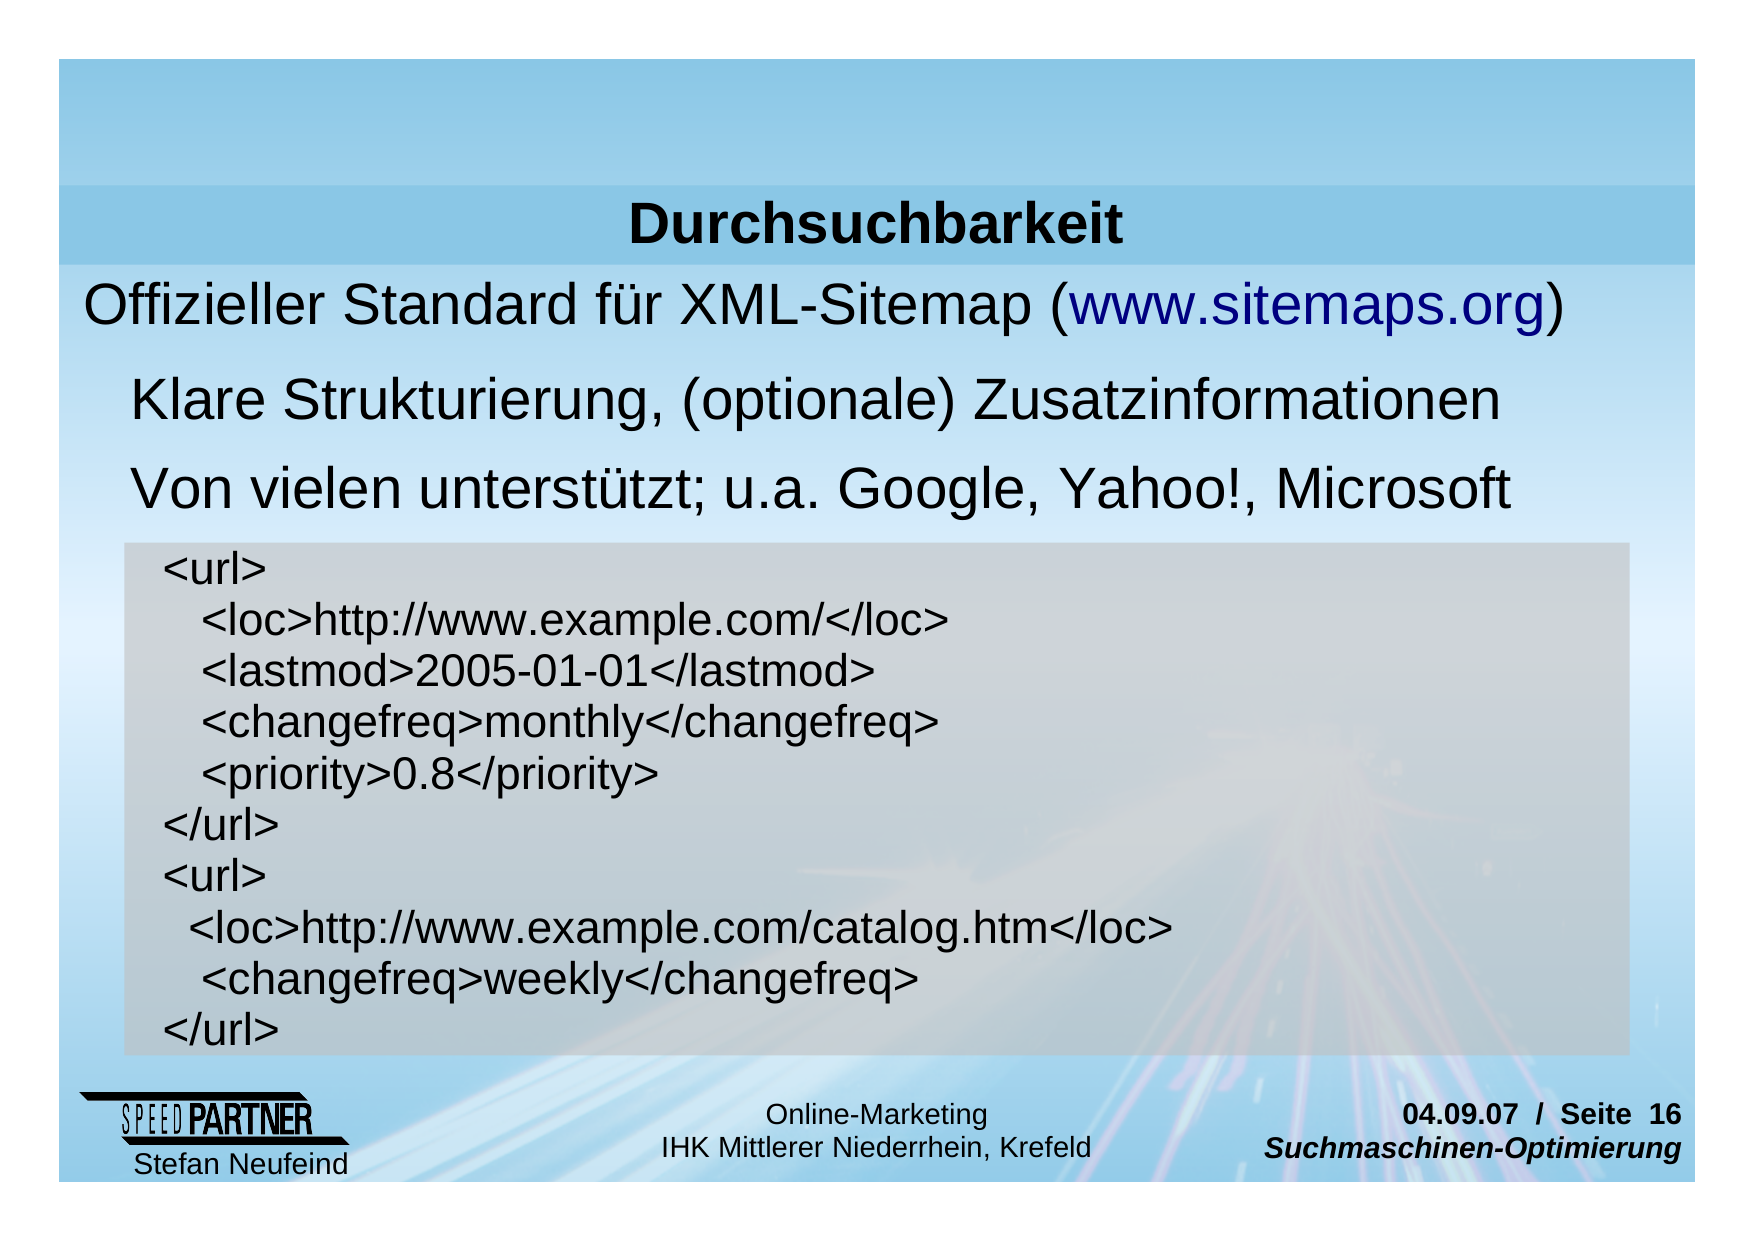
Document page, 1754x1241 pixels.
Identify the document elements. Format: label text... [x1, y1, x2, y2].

picture [59, 265, 1695, 1182]
picture [59, 59, 1695, 185]
title Durchsuchbarkeit [59, 190, 1695, 257]
list Offizieller Standard für XML-Sitemap (www.sitemaps.org) Klare Strukturierung, (optionale) Zusatzinformationen Von vielen unterstützt; u.a. Google, Yahoo!, Microsoft [71, 272, 1695, 1055]
text_box <url> <loc>http://www.example.com/</loc> <lastmod>2005-01-01</lastmod> <changefreq>monthly</changefreq> <priority>0.8</priority> </url> <url> <loc>http://www.example.com/catalog.htm</loc> <changefreq>weekly</changefreq> </url> [124, 542, 1630, 1054]
